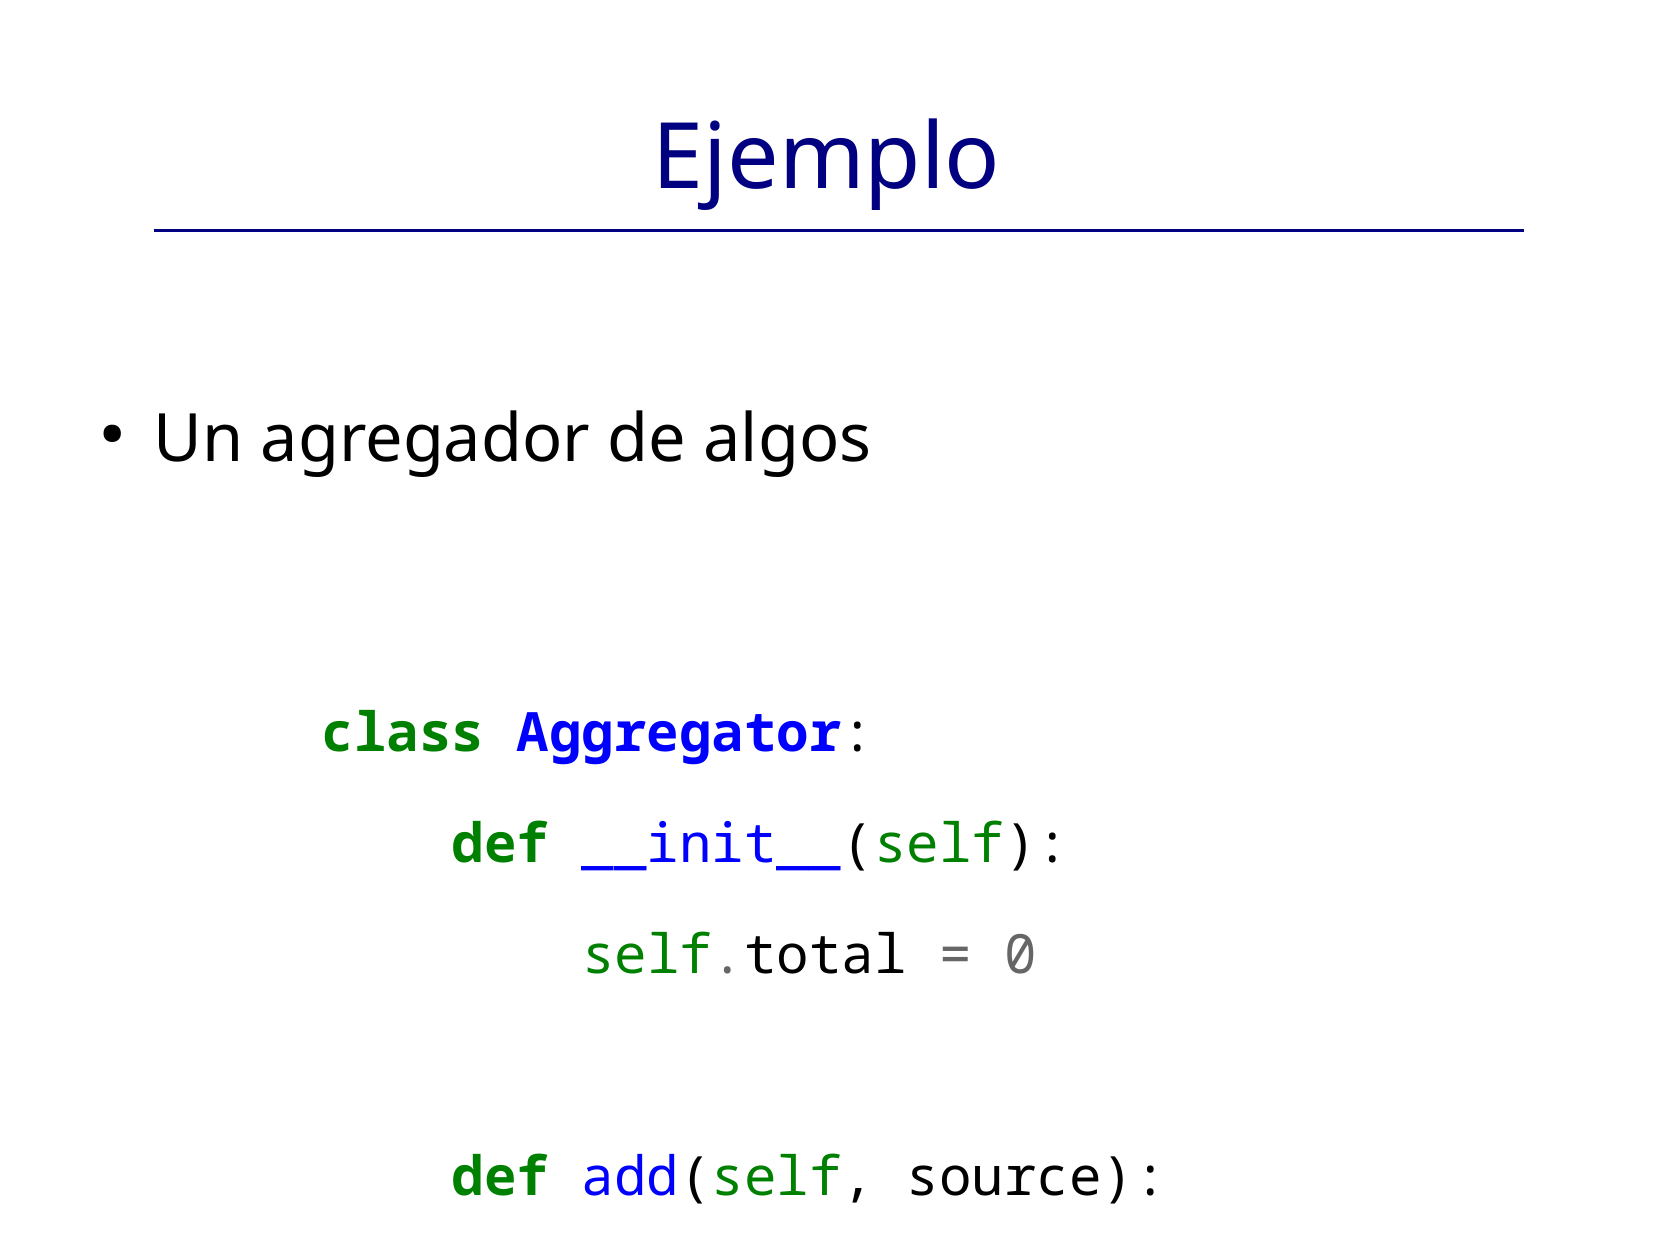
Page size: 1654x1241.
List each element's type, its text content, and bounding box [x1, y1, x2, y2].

list Un agregador de algos [82, 389, 1571, 957]
text_box class Aggregator: def __init__(self): self.total = 0 def add(self, source): delta = source.get_extra() self.total += delta [307, 649, 1421, 1207]
title Ejemplo [82, 49, 1571, 257]
